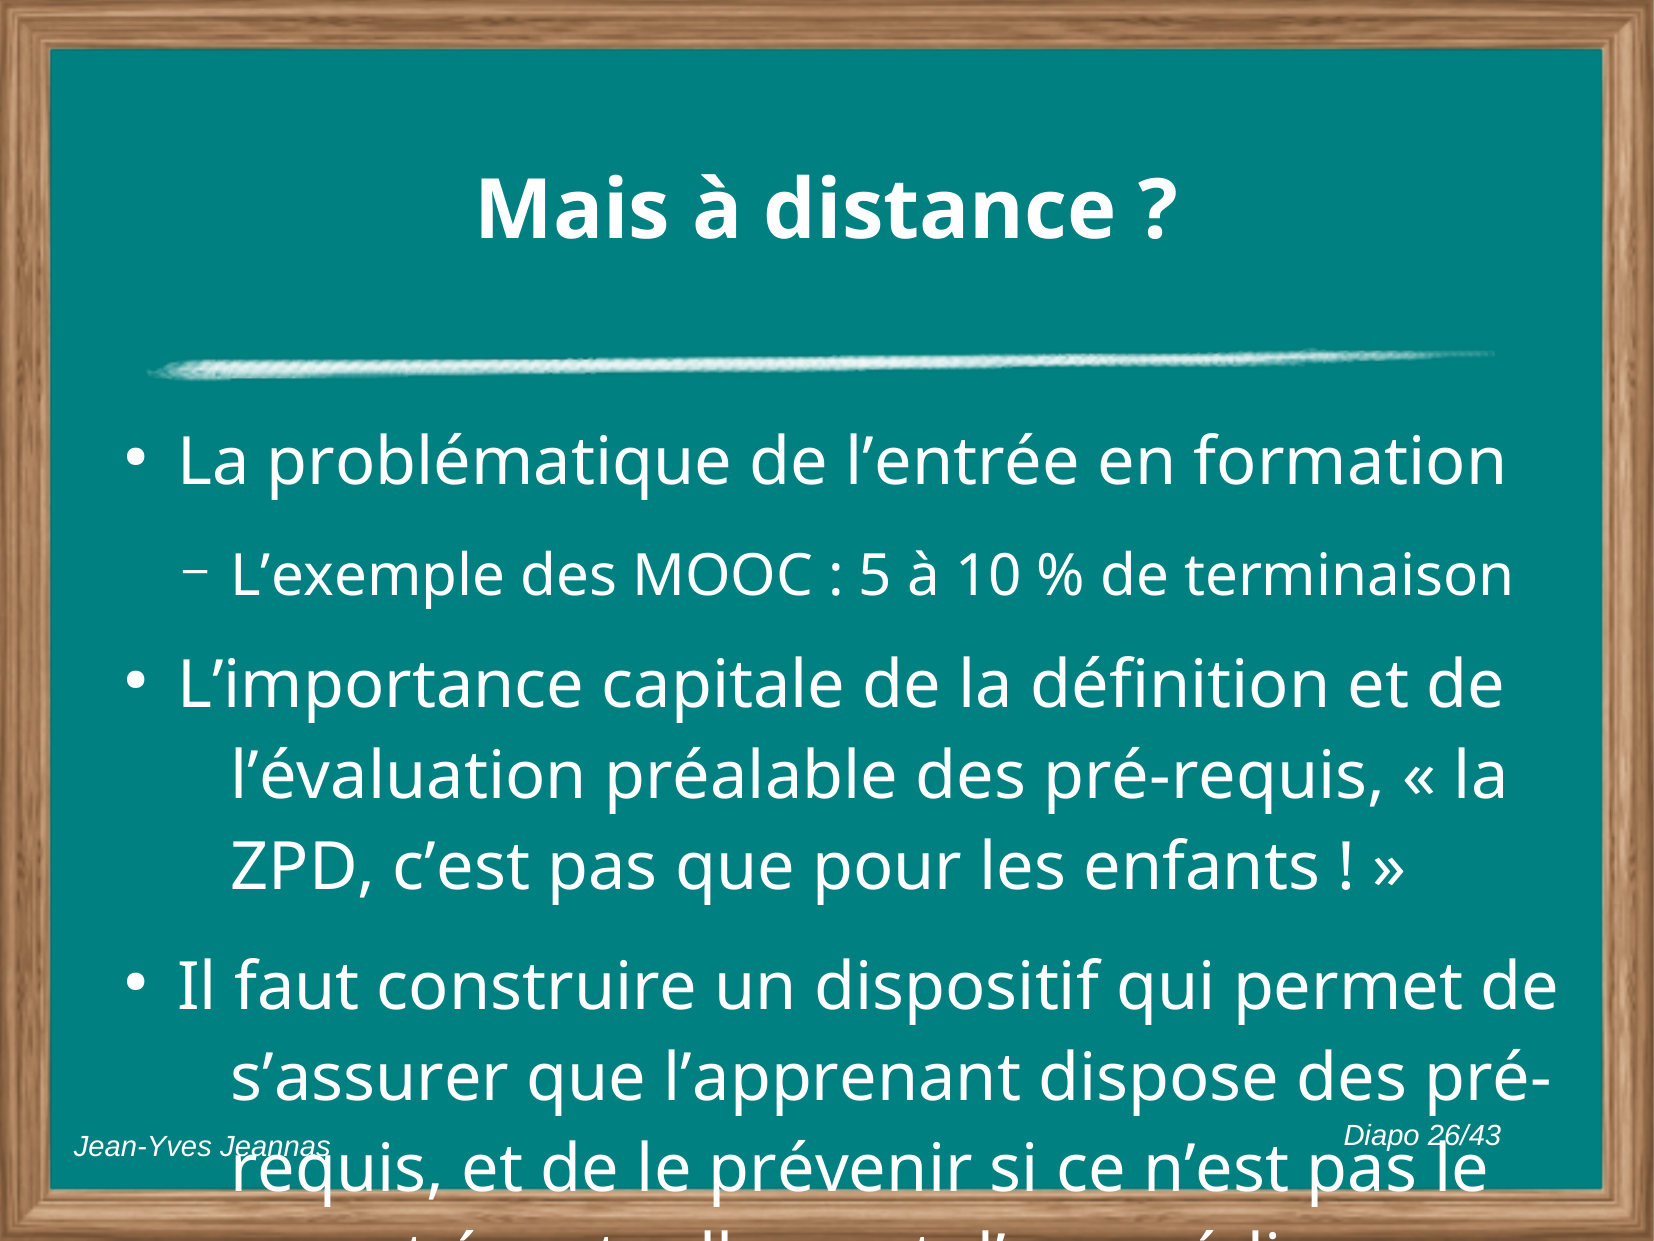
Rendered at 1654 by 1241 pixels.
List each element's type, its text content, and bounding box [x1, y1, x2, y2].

picture [0, 0, 1654, 1241]
title Mais à distance ? [88, 88, 1565, 325]
list La problématique de l’entrée en formation L’exemple des MOOC : 5 à 10 % de terminaison L’importance capitale de la définition et de l’évaluation préalable des pré-requis, « la ZPD, c’est pas que pour les enfants ! » Il faut construire un dispositif qui permet de s’assurer que l’apprenant dispose des pré-requis, et de le prévenir si ce n’est pas le cas, et éventuellement d’y remédier. [88, 413, 1565, 1063]
